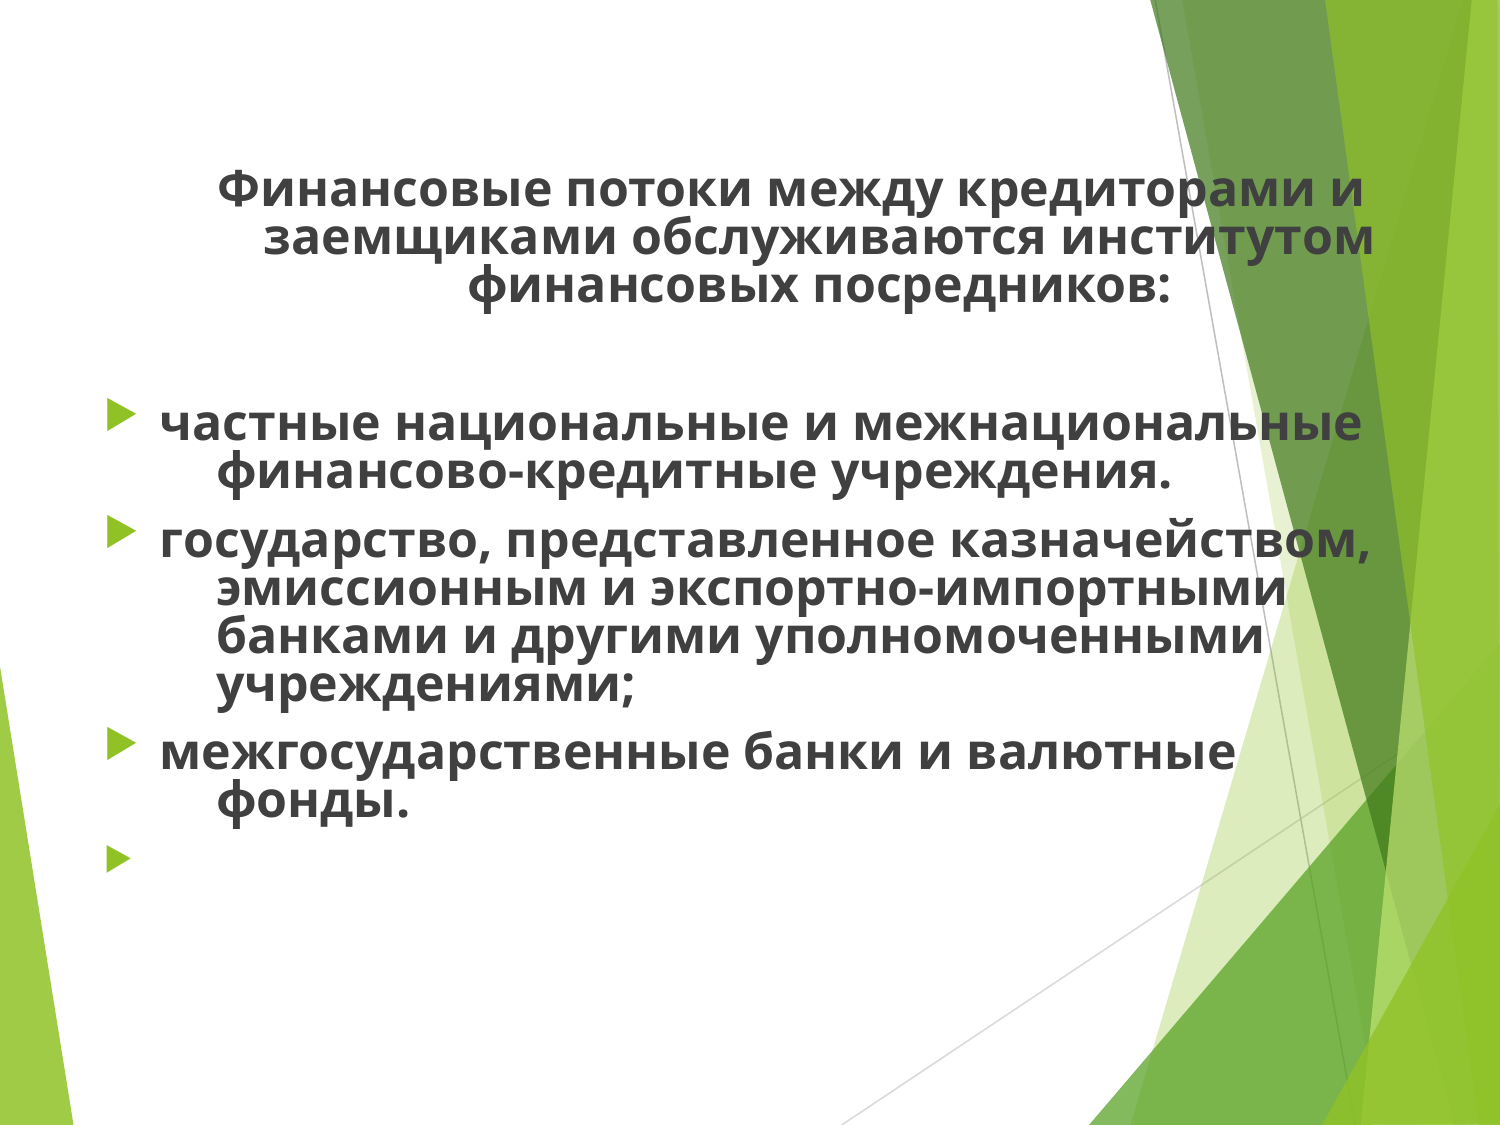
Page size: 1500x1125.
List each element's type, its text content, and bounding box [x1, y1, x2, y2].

list Финансовые потоки между кредиторами и заемщиками обслуживаются институтом финансовых посредников: частные национальные и межнациональные финансово-кредитные учреждения. государство, представленное казначейством, эмиссионным и экспортно-импортными банками и другими уполномоченными учреждениями; межгосударственные банки и валютные фонды. [88, 90, 1439, 953]
